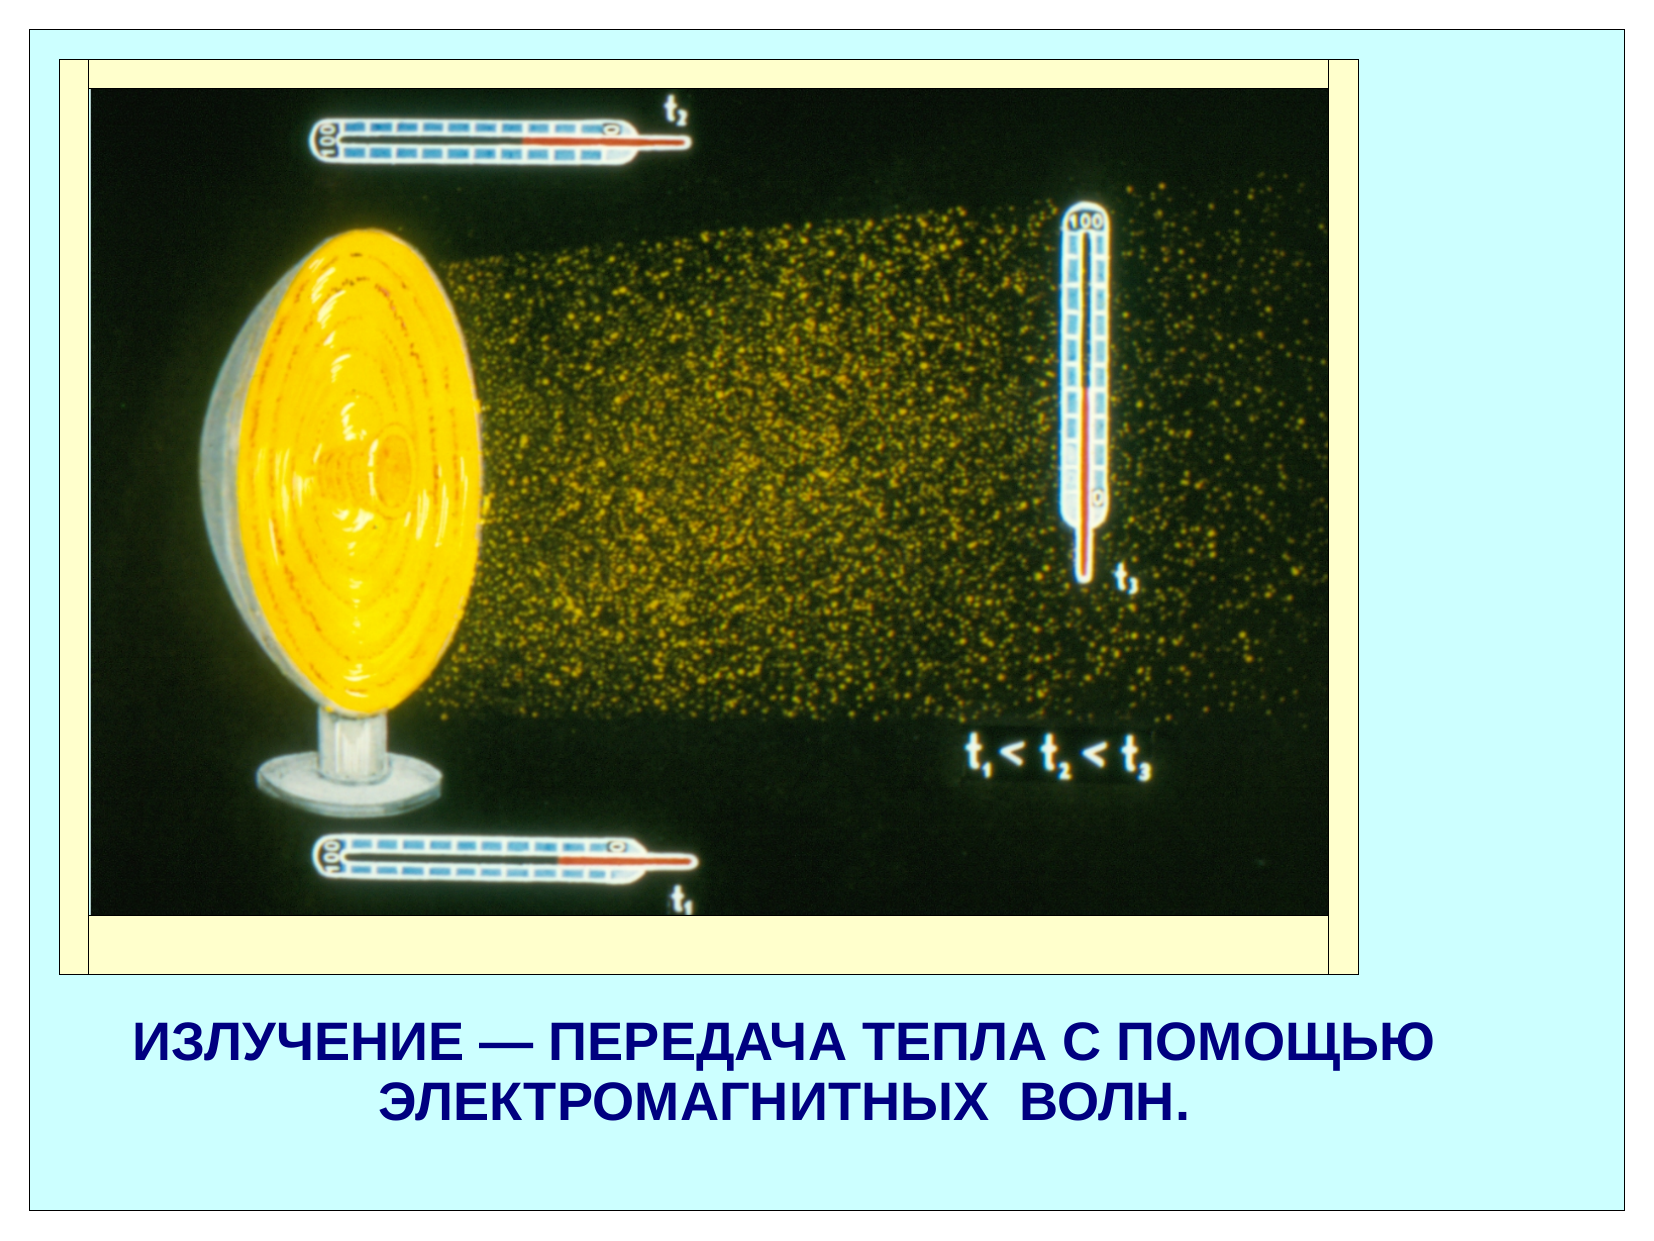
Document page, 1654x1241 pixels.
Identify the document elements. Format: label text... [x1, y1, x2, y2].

text_box ИЗЛУЧЕНИЕ — ПЕРЕДАЧА ТЕПЛА С ПОМОЩЬЮ ЭЛЕКТРОМАГНИТНЫХ ВОЛН. [118, 1003, 1452, 1182]
text_box [30, 29, 1624, 1211]
picture [90, 89, 1329, 915]
